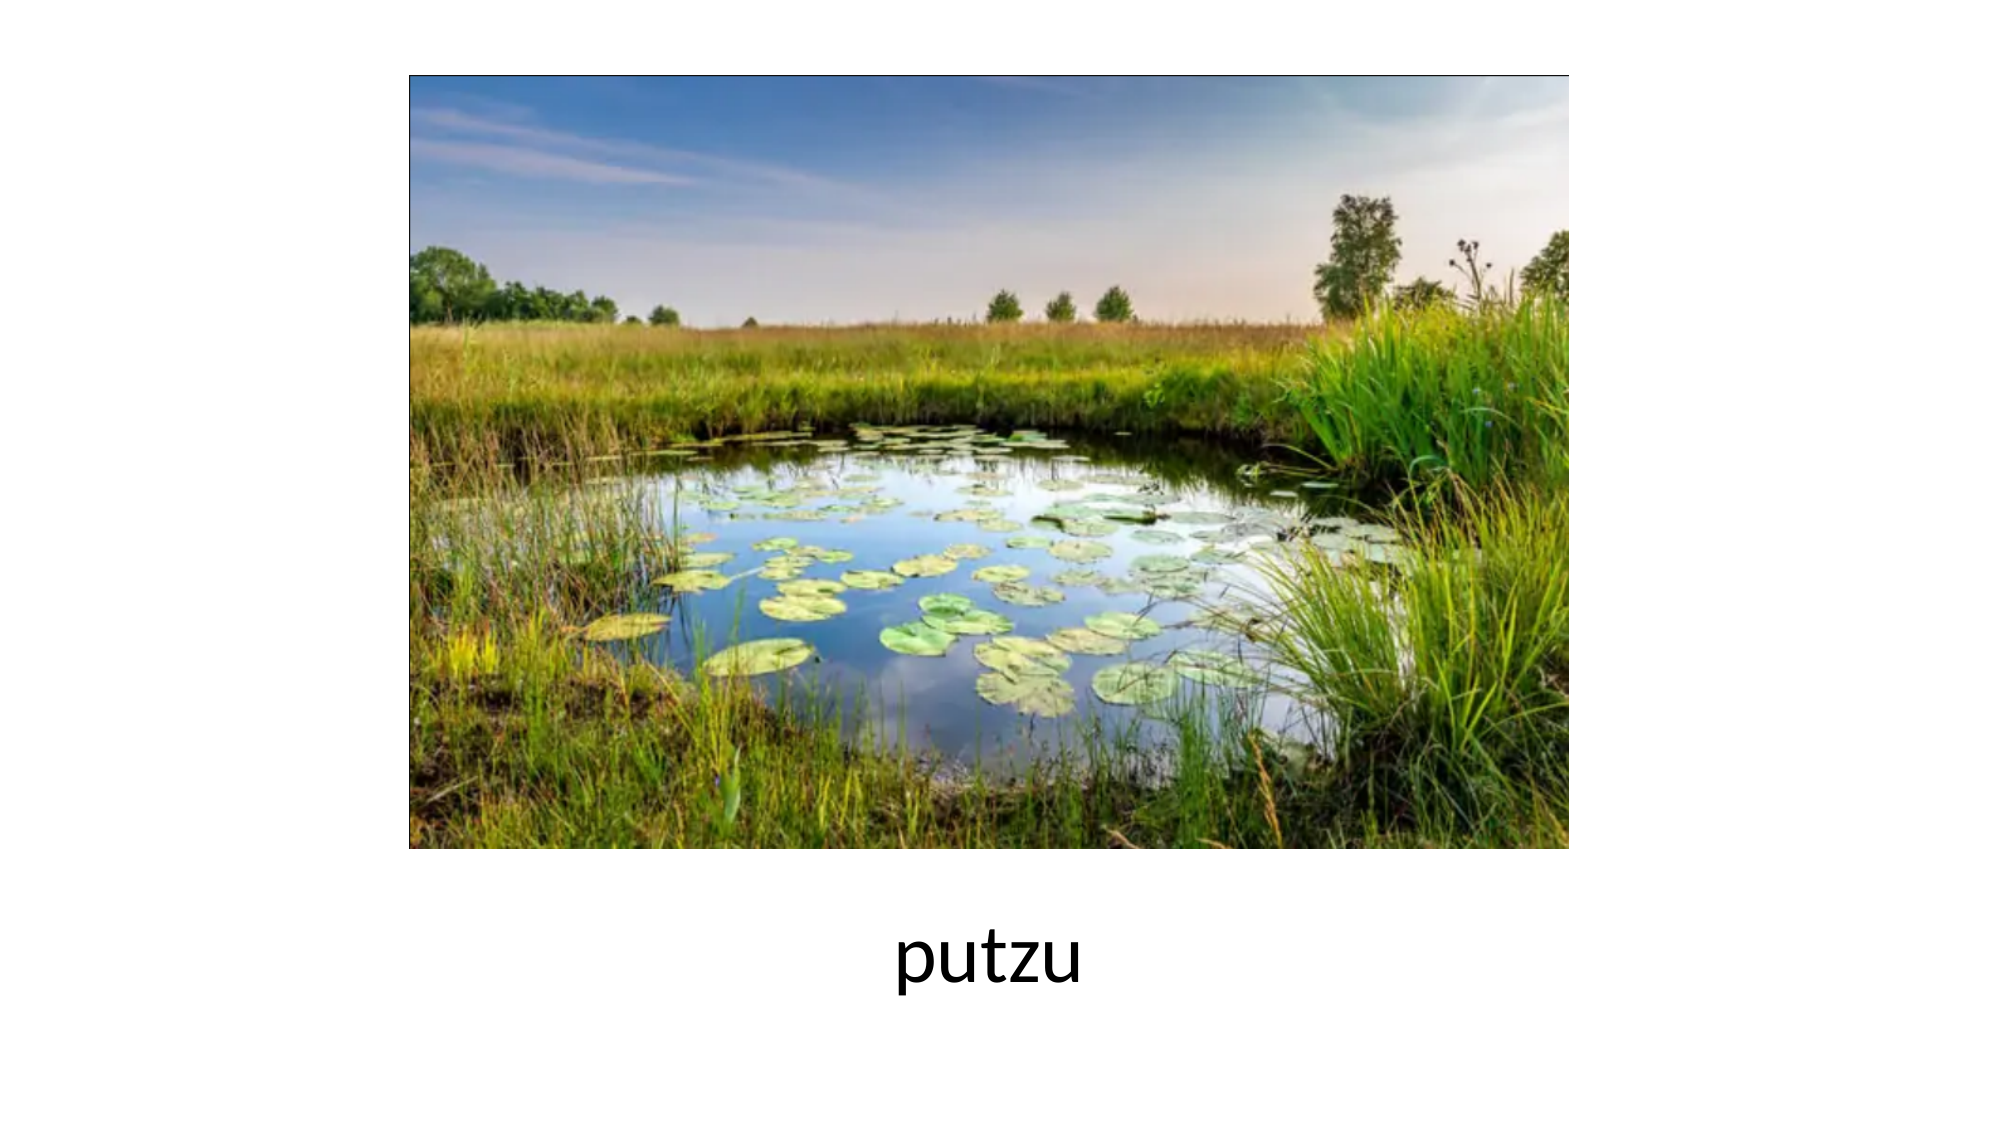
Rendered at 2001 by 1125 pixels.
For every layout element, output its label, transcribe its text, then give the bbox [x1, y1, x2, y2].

text_box putzu [409, 892, 1569, 1008]
picture [409, 75, 1569, 849]
